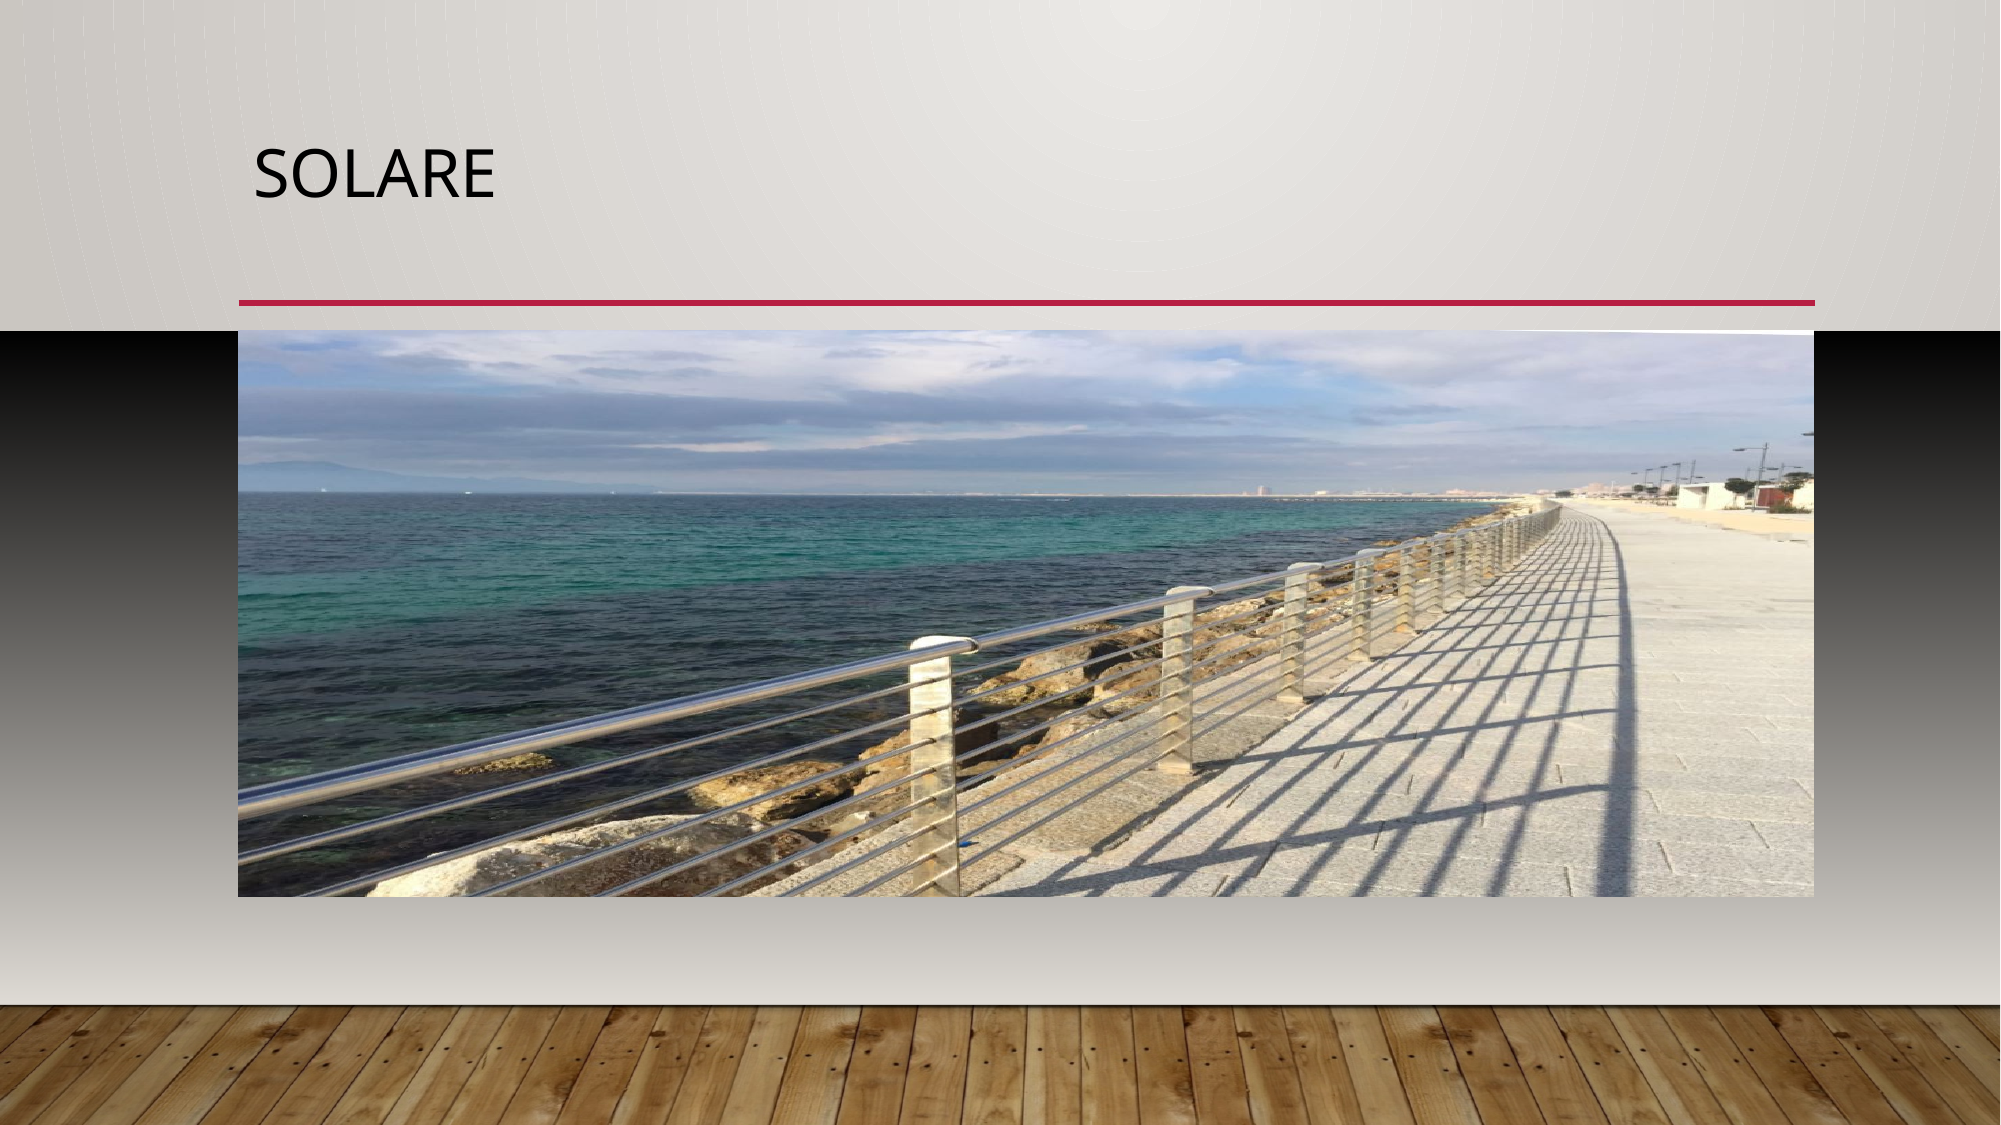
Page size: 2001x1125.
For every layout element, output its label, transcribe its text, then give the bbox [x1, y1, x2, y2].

picture [238, 330, 1814, 897]
title solare [238, 131, 1814, 305]
